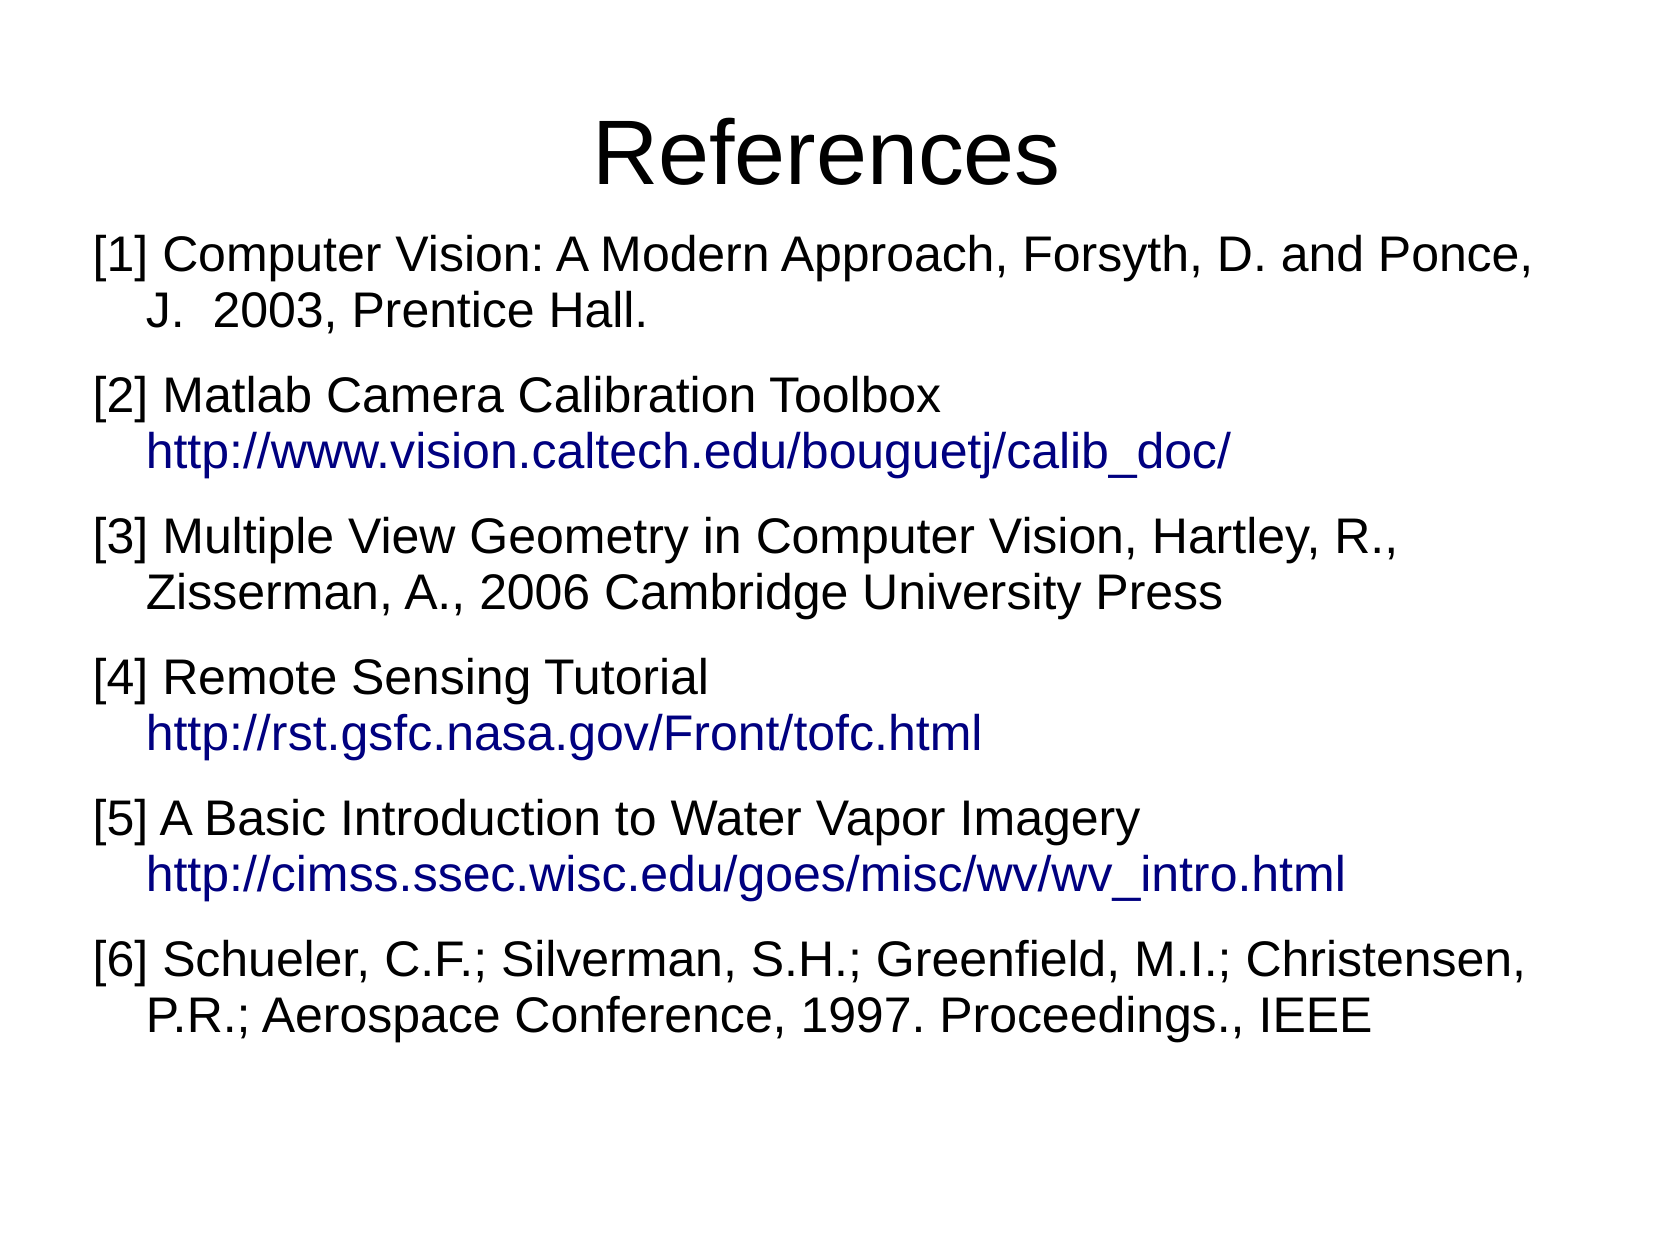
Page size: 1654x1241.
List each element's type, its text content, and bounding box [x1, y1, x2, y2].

list [1] Computer Vision: A Modern Approach, Forsyth, D. and Ponce, J. 2003, Prentice Hall. [2] Matlab Camera Calibration Toolboxhttp://www.vision.caltech.edu/bouguetj/calib_doc/ [3] Multiple View Geometry in Computer Vision, Hartley, R., Zisserman, A., 2006 Cambridge University Press [4] Remote Sensing Tutorial http://rst.gsfc.nasa.gov/Front/tofc.html [5] A Basic Introduction to Water Vapor Imagery http://cimss.ssec.wisc.edu/goes/misc/wv/wv_intro.html [6] Schueler, C.F.; Silverman, S.H.; Greenfield, M.I.; Christensen, P.R.; Aerospace Conference, 1997. Proceedings., IEEE [75, 226, 1564, 1241]
title References [82, 56, 1571, 250]
